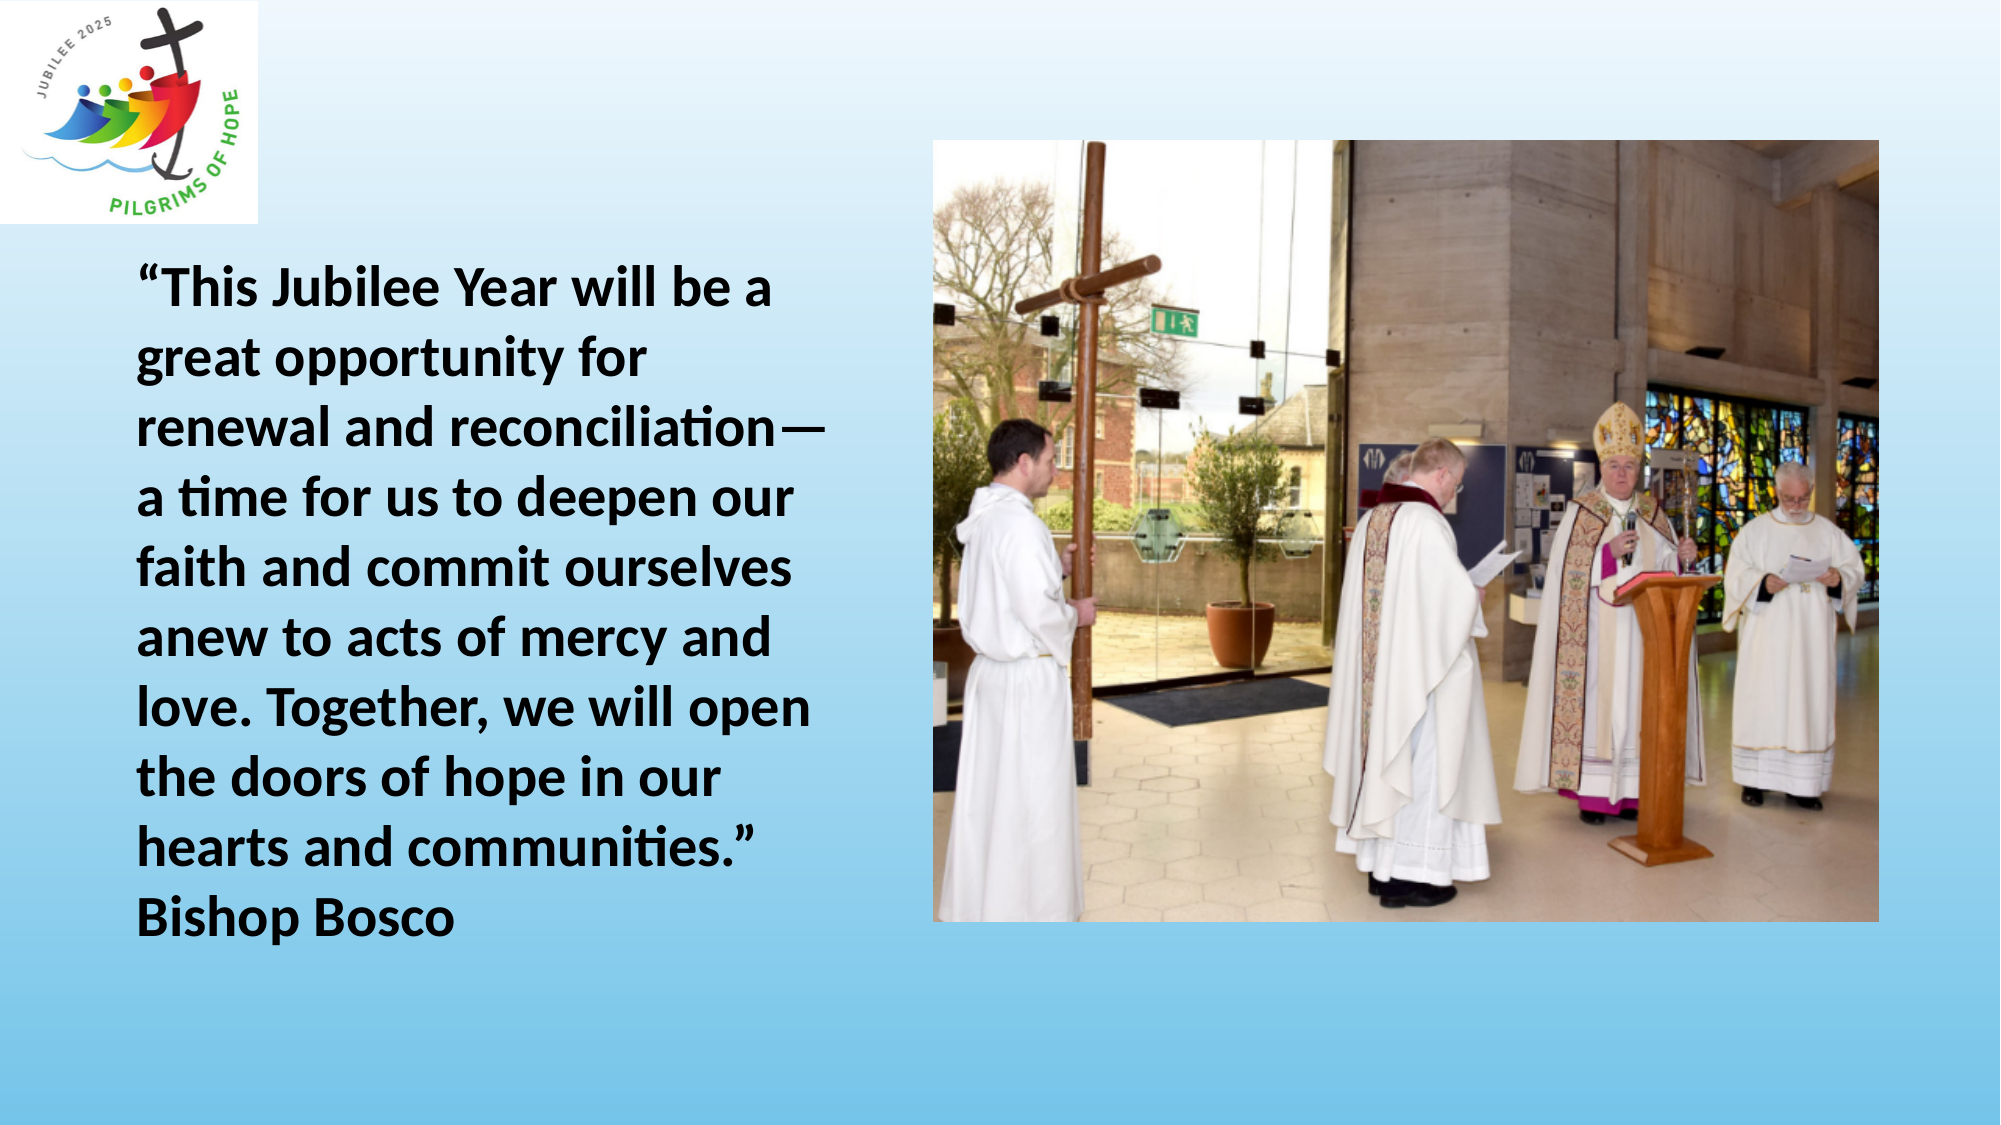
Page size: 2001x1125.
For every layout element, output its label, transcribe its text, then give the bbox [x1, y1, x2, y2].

picture [0, 1, 258, 224]
picture [933, 140, 1879, 922]
text_box “This Jubilee Year will be a great opportunity for renewal and reconciliation—a time for us to deepen our faith and commit ourselves anew to acts of mercy and love. Together, we will open the doors of hope in our hearts and communities.” Bishop Bosco [121, 240, 859, 963]
